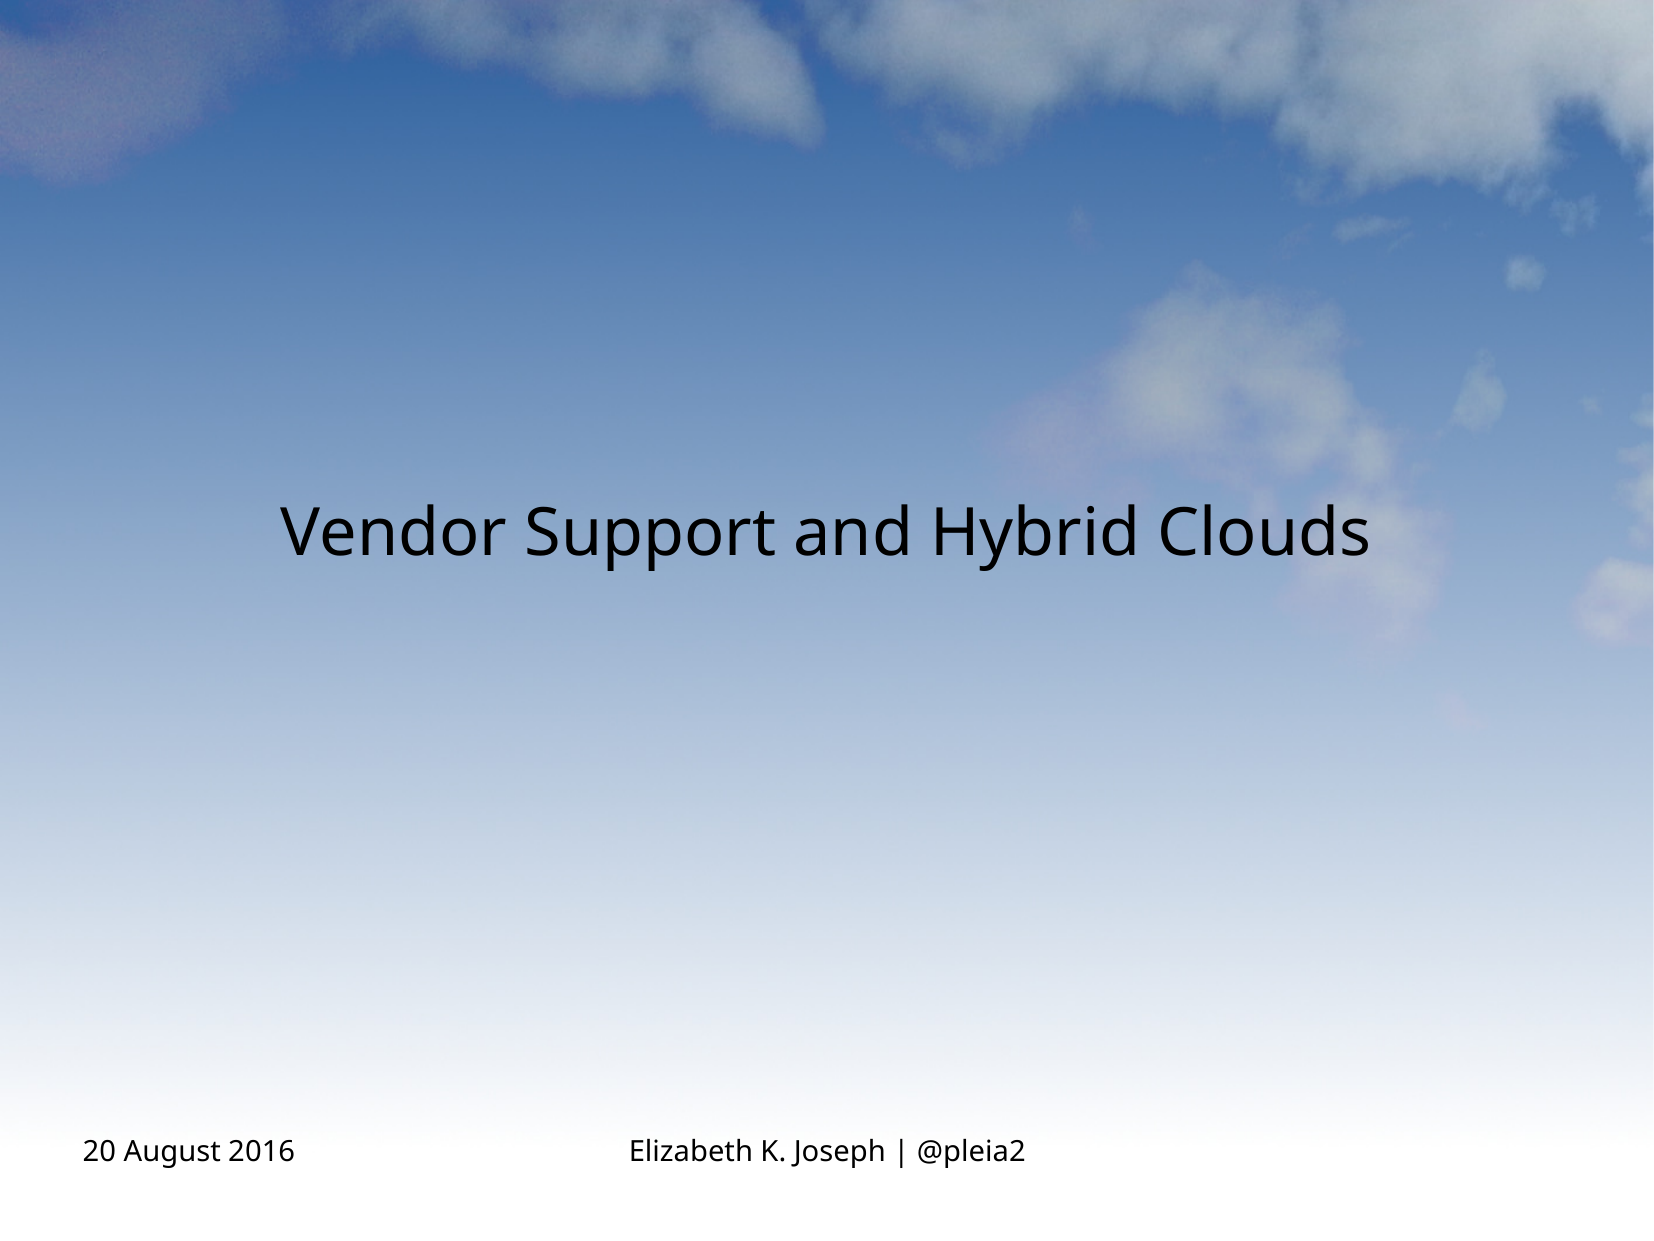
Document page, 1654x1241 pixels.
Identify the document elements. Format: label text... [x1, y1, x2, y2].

picture [0, 0, 1654, 1241]
subtitle Vendor Support and Hybrid Clouds [82, 49, 1571, 1010]
